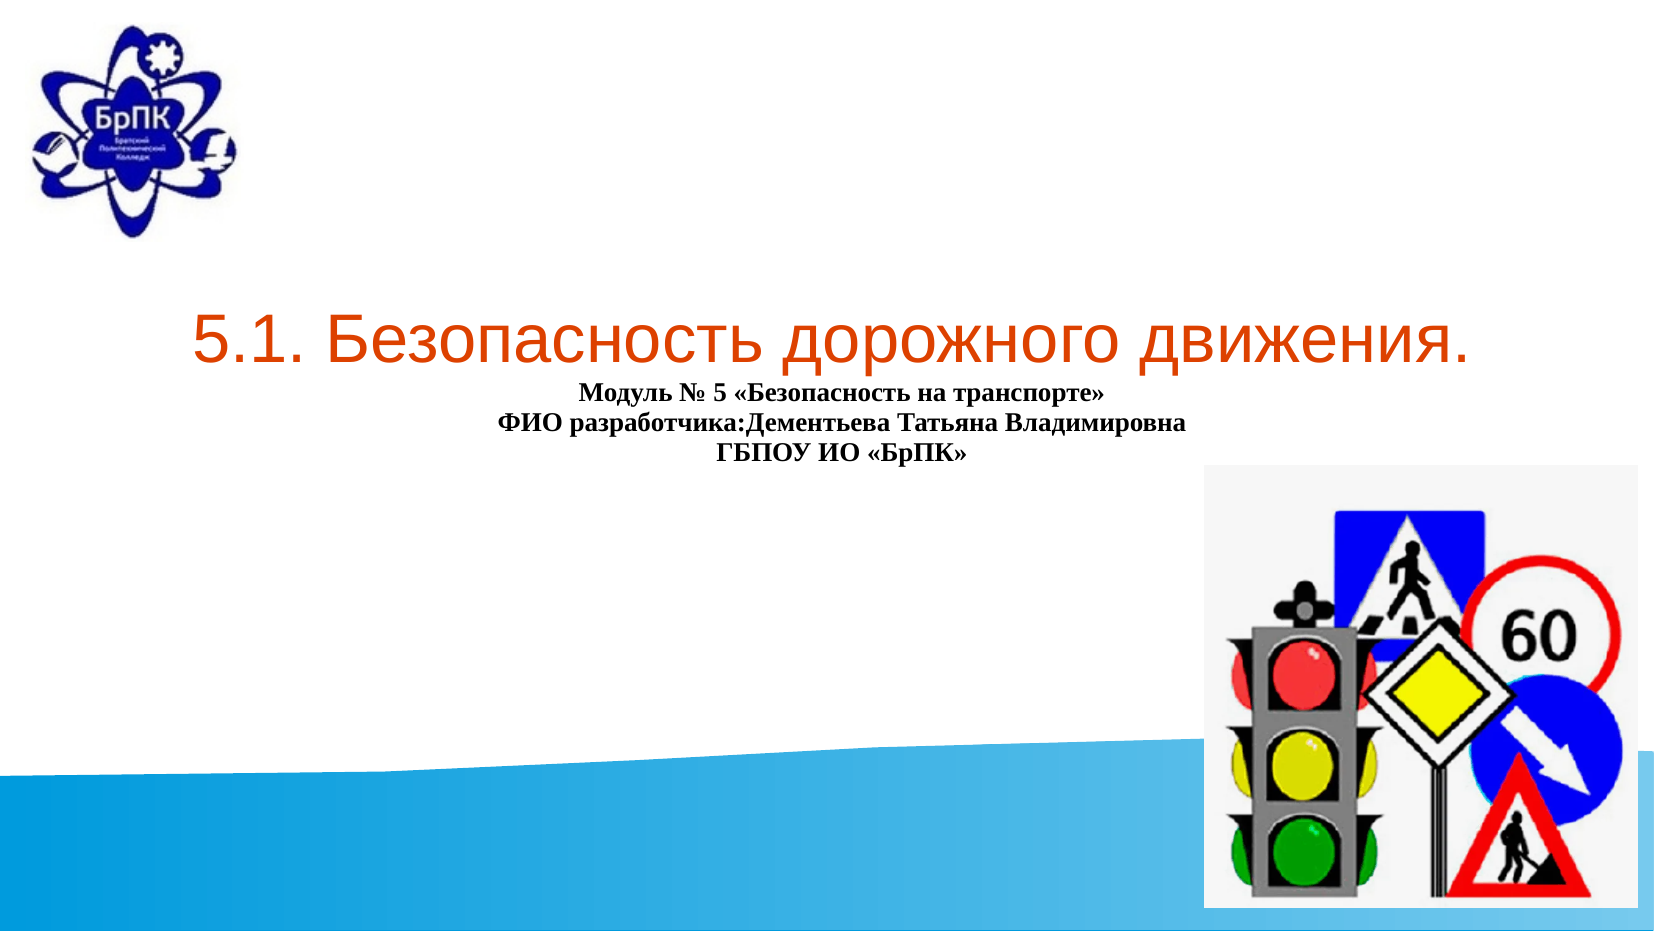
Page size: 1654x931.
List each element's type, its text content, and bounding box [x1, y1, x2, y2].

picture [25, 22, 244, 242]
title 5.1. Безопасность дорожного движения. Модуль № 5 «Безопасность на транспорте» ФИО разработчика:Дементьева Татьяна Владимировна ГБПОУ ИО «БрПК» [86, 259, 1598, 531]
picture [1204, 465, 1638, 908]
